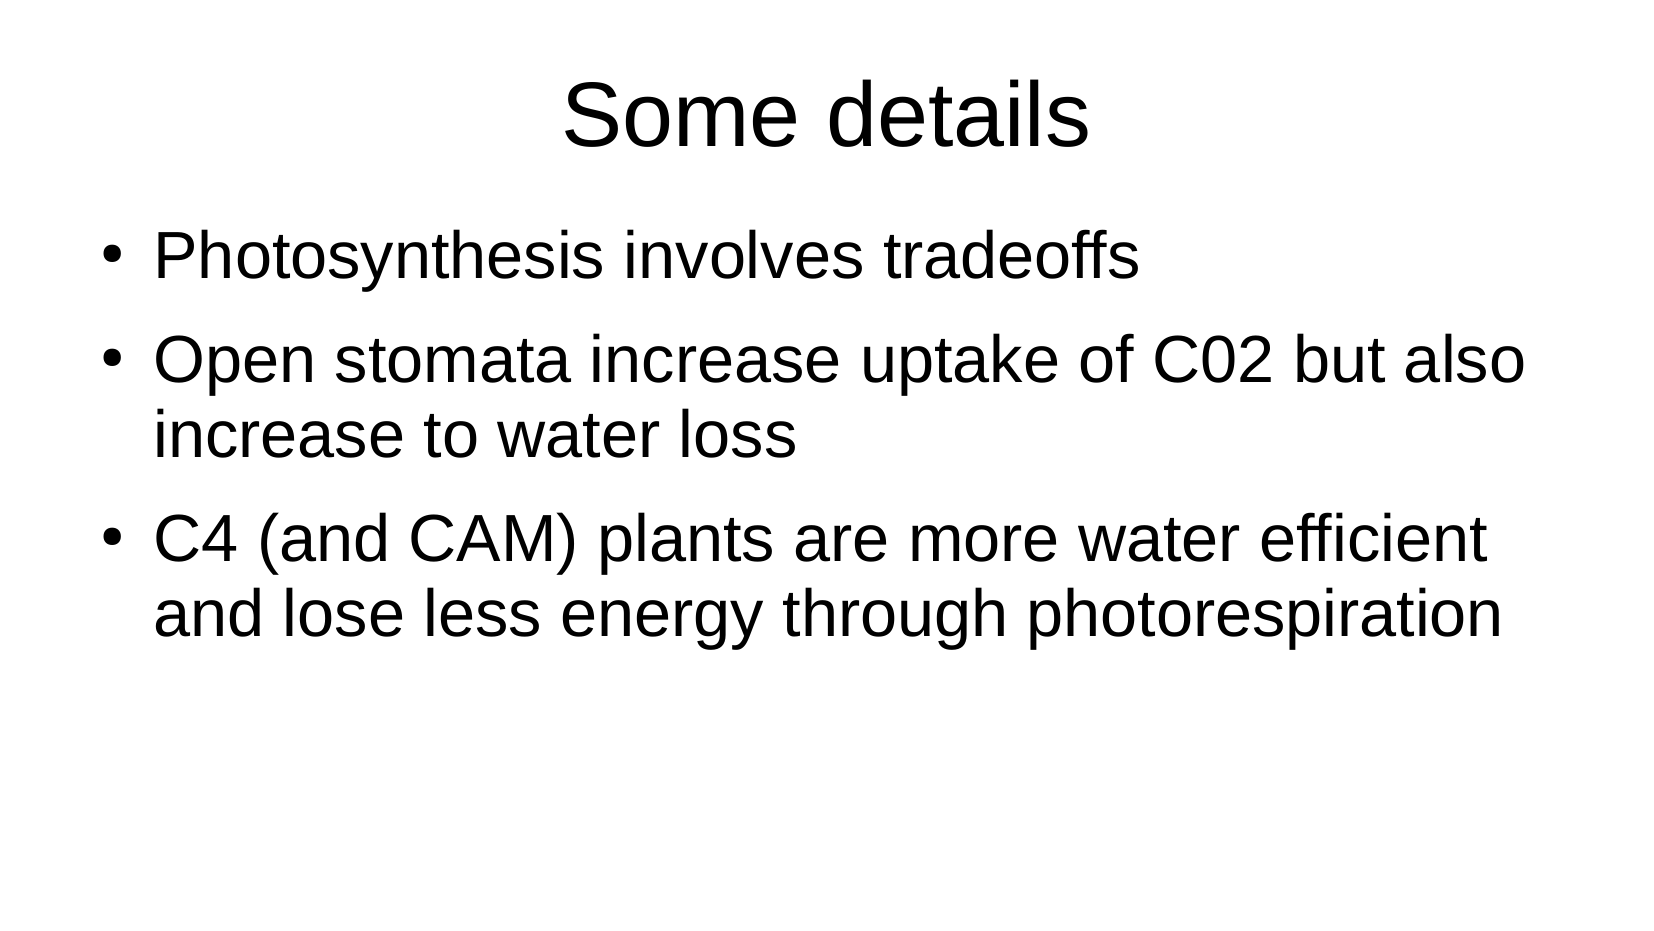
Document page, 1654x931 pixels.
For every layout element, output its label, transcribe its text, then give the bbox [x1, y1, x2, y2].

title Some details [82, 37, 1571, 193]
list Photosynthesis involves tradeoffs Open stomata increase uptake of C02 but also increase to water loss C4 (and CAM) plants are more water efficient and lose less energy through photorespiration [82, 217, 1571, 758]
